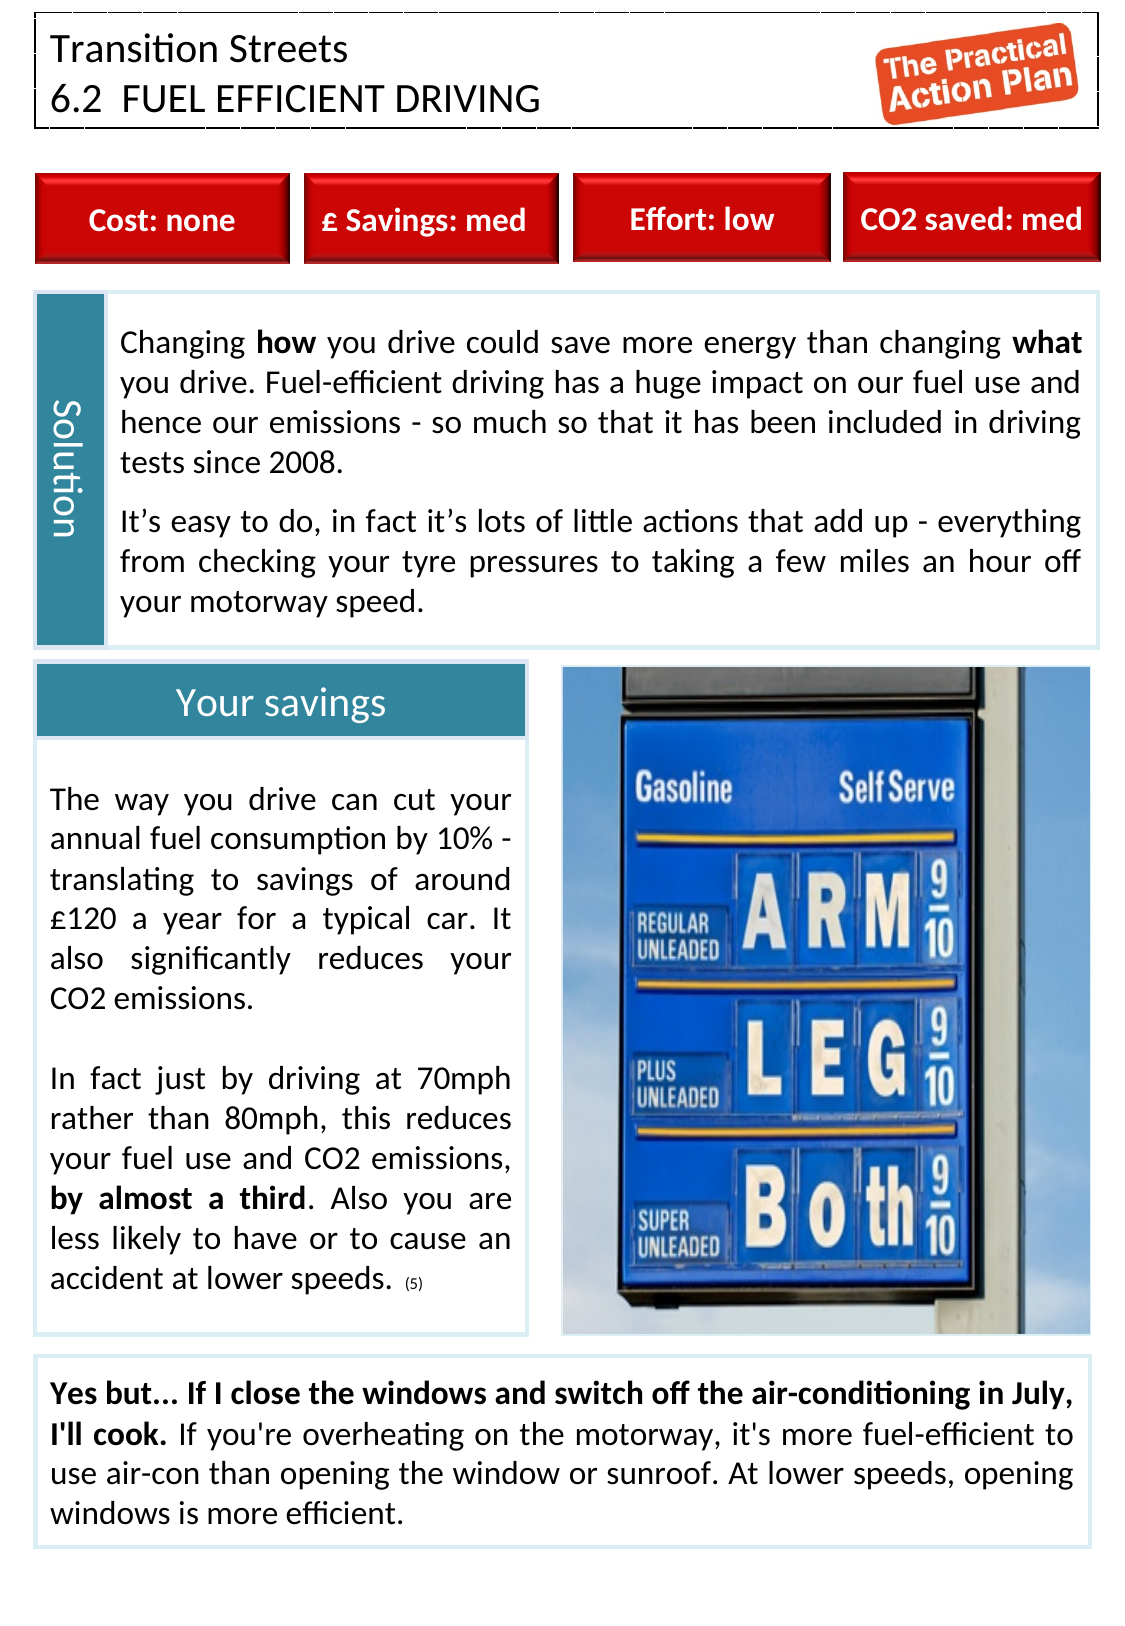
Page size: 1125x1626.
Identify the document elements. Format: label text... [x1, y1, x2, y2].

text_box Transition Streets 6.2 FUEL EFFICIENT DRIVING [35, 12, 1099, 129]
picture [571, 171, 833, 265]
text_box Changing how you drive could save more energy than changing what you drive. Fuel-efficient driving has a huge impact on our fuel use and hence our emissions - so much so that it has been included in driving tests since 2008. It’s easy to do, in fact it’s lots of little actions that add up - everything from checking your tyre pressures to taking a few miles an hour off your motorway speed. [107, 291, 1098, 648]
picture [302, 171, 561, 266]
text_box The way you drive can cut your annual fuel consumption by 10% - translating to savings of around £120 a year for a typical car. It also significantly reduces your CO2 emissions. In fact just by driving at 70mph rather than 80mph, this reduces your fuel use and CO2 emissions, by almost a third. Also you are less likely to have or to cause an accident at lower speeds. (5) [35, 739, 528, 1335]
picture [562, 666, 1090, 1335]
text_box Yes but... If I close the windows and switch off the air-conditioning in July, I'll cook. If you're overheating on the motorway, it's more fuel-efficient to use air-con than opening the window or sunroof. At lower speeds, opening windows is more efficient. [35, 1355, 1091, 1548]
text_box Cost: none [35, 173, 290, 263]
picture [33, 171, 292, 266]
text_box Effort: low [575, 172, 830, 262]
text_box Solution [35, 291, 107, 648]
text_box CO2 saved: med [844, 172, 1100, 262]
text_box Your savings [35, 661, 528, 739]
picture [841, 170, 1103, 265]
text_box £ Savings: med [304, 173, 559, 263]
